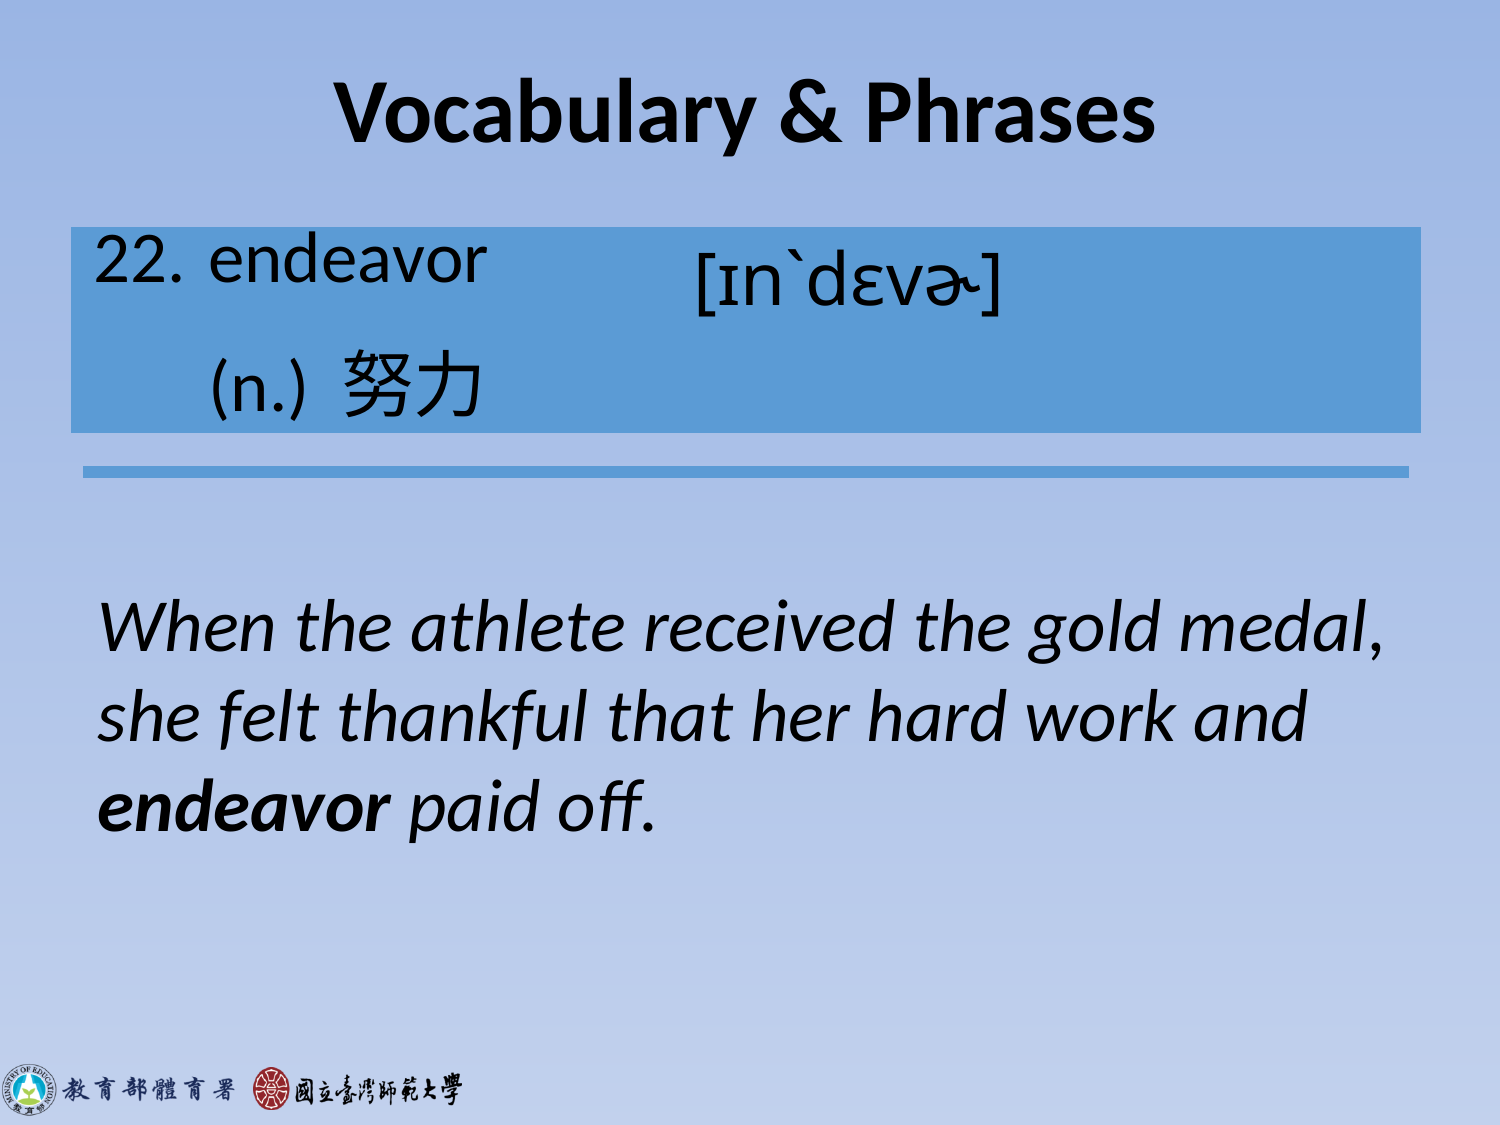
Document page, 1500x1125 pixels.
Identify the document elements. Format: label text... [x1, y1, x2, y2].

text_box When the athlete received the gold medal, she felt thankful that her hard work and endeavor paid off. [82, 568, 1433, 857]
text_box [83, 466, 1409, 478]
table_cell [71, 327, 209, 433]
table_header [ɪnˋdɛvɚ] [693, 227, 1421, 327]
table_cell (n.) 努力 [209, 327, 1421, 433]
title Vocabulary & Phrases [70, 11, 1421, 200]
table_header 22. [71, 227, 209, 327]
table_header endeavor [209, 227, 693, 327]
